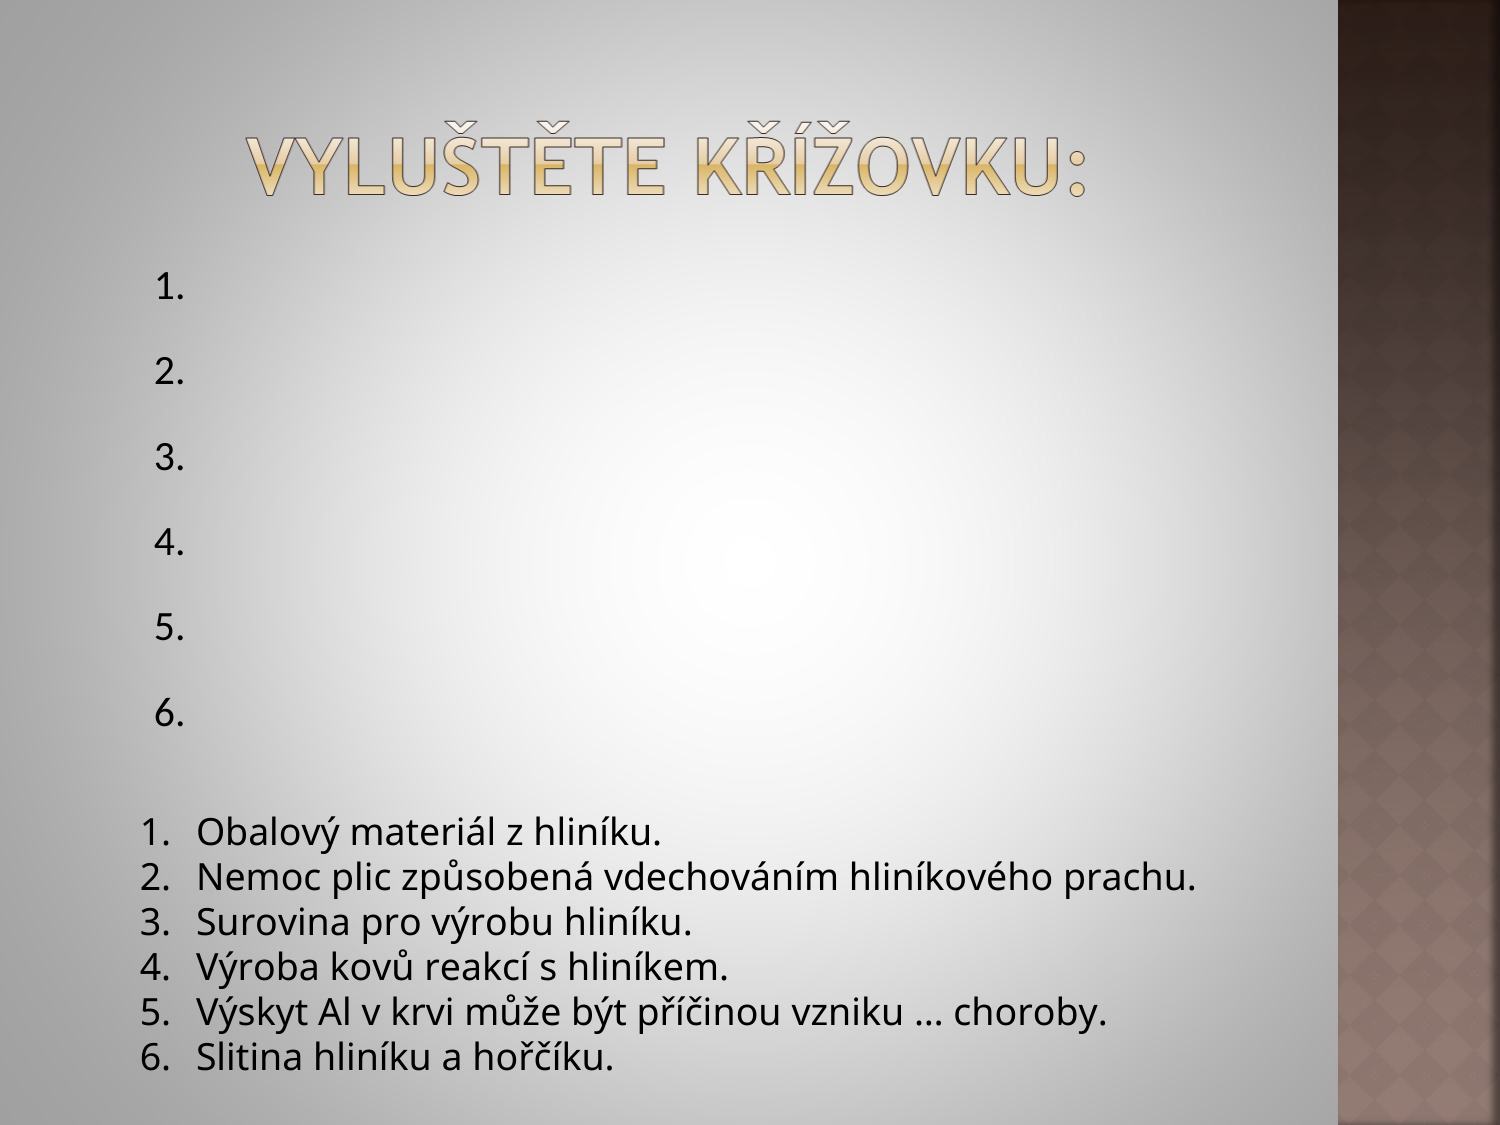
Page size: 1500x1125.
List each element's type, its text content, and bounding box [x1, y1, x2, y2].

table_cell [267, 335, 332, 421]
table_cell 4. [137, 506, 202, 592]
table_cell [786, 677, 851, 763]
table_header [462, 250, 527, 335]
table_cell [591, 335, 656, 421]
table_cell [591, 421, 656, 506]
table_cell [462, 421, 527, 506]
table_cell [1110, 677, 1175, 763]
table_cell [980, 592, 1045, 677]
table_header [786, 250, 851, 335]
table_cell [851, 506, 916, 592]
table_cell [656, 592, 721, 677]
table_cell [1045, 506, 1110, 592]
text_box Obalový materiál z hliníku. Nemoc plic způsobená vdechováním hliníkového prachu. Surovina pro výrobu hliníku. Výroba kovů reakcí s hliníkem. Výskyt Al v krvi může být příčinou vzniku … choroby. Slitina hliníku a hořčíku. [124, 799, 1312, 1086]
table_cell [591, 592, 656, 677]
table_header [202, 250, 267, 335]
table_cell [916, 421, 980, 506]
table_cell [462, 506, 527, 592]
table_header [527, 250, 591, 335]
table_cell [267, 421, 332, 506]
table_cell [462, 677, 527, 763]
table_cell [397, 335, 462, 421]
table_cell [1045, 335, 1110, 421]
table_cell [721, 592, 786, 677]
table_cell [916, 506, 980, 592]
table_cell [786, 335, 851, 421]
table_cell [916, 592, 980, 677]
table_cell [916, 335, 980, 421]
table_cell [1110, 506, 1175, 592]
table_cell [721, 421, 786, 506]
table_header [656, 250, 721, 335]
table_header [591, 250, 656, 335]
table_cell [916, 677, 980, 763]
table_cell [332, 506, 397, 592]
table_cell [786, 506, 851, 592]
table_cell [267, 506, 332, 592]
text_box [75, 53, 1264, 261]
table_cell [721, 335, 786, 421]
table_cell [851, 677, 916, 763]
table_cell [202, 677, 267, 763]
table_cell [851, 592, 916, 677]
table_cell [462, 335, 527, 421]
table_cell [1110, 421, 1175, 506]
table_cell [202, 592, 267, 677]
table_header [851, 250, 916, 335]
table_cell [1045, 592, 1110, 677]
table_cell [397, 677, 462, 763]
table_cell [980, 335, 1045, 421]
table_header 1. [137, 250, 202, 335]
table_cell [332, 335, 397, 421]
table_cell [527, 335, 591, 421]
table_cell [721, 506, 786, 592]
table_header [267, 250, 332, 335]
table_header [332, 250, 397, 335]
table_cell 6. [137, 677, 202, 763]
table_cell [656, 677, 721, 763]
table_cell [527, 677, 591, 763]
table_cell [202, 335, 267, 421]
table_cell [980, 506, 1045, 592]
table_cell [591, 677, 656, 763]
table_cell [462, 592, 527, 677]
table_header [916, 250, 980, 335]
table_cell [267, 677, 332, 763]
table_header [397, 250, 462, 335]
table_header [980, 250, 1045, 335]
table_cell [1045, 421, 1110, 506]
table_cell [786, 592, 851, 677]
table_cell [721, 677, 786, 763]
table_cell [656, 335, 721, 421]
table_cell [527, 421, 591, 506]
table_cell [1045, 677, 1110, 763]
table_cell [851, 421, 916, 506]
table_cell 3. [137, 421, 202, 506]
table_cell [656, 506, 721, 592]
table_cell 5. [137, 592, 202, 677]
table_cell [591, 506, 656, 592]
table_cell [527, 506, 591, 592]
table_header [1110, 250, 1175, 335]
table_cell [786, 421, 851, 506]
table_cell [202, 421, 267, 506]
table_cell [980, 421, 1045, 506]
table_cell [397, 592, 462, 677]
table_cell [1110, 592, 1175, 677]
picture [0, 0, 1500, 1125]
table_cell [397, 421, 462, 506]
table_cell 2. [137, 335, 202, 421]
table_cell [1110, 335, 1175, 421]
table_cell [332, 421, 397, 506]
table_cell [980, 677, 1045, 763]
table_cell [397, 506, 462, 592]
table_header [1045, 250, 1110, 335]
table_cell [332, 677, 397, 763]
table_cell [202, 506, 267, 592]
table_cell [851, 335, 916, 421]
table_cell [656, 421, 721, 506]
table_cell [527, 592, 591, 677]
table_cell [332, 592, 397, 677]
table_header [721, 250, 786, 335]
table_cell [267, 592, 332, 677]
